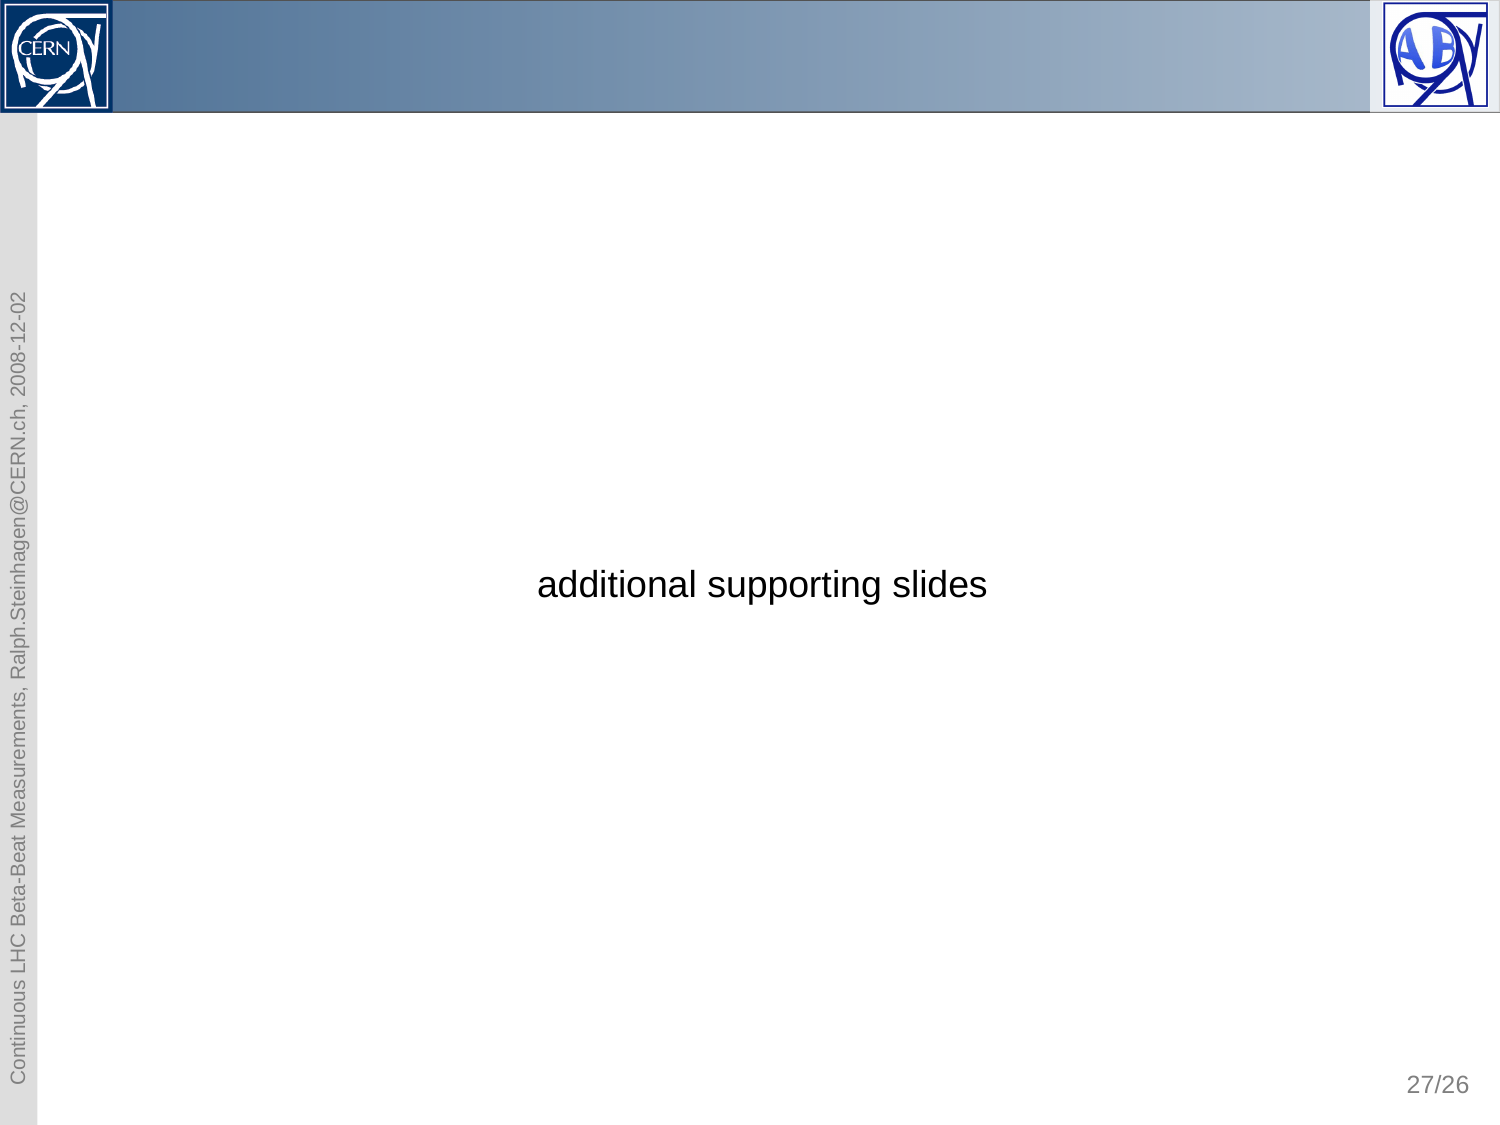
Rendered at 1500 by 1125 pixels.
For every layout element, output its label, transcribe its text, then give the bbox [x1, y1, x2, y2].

picture [1382, 1, 1489, 108]
subtitle additional supporting slides [87, 137, 1438, 1030]
picture [0, 0, 113, 113]
